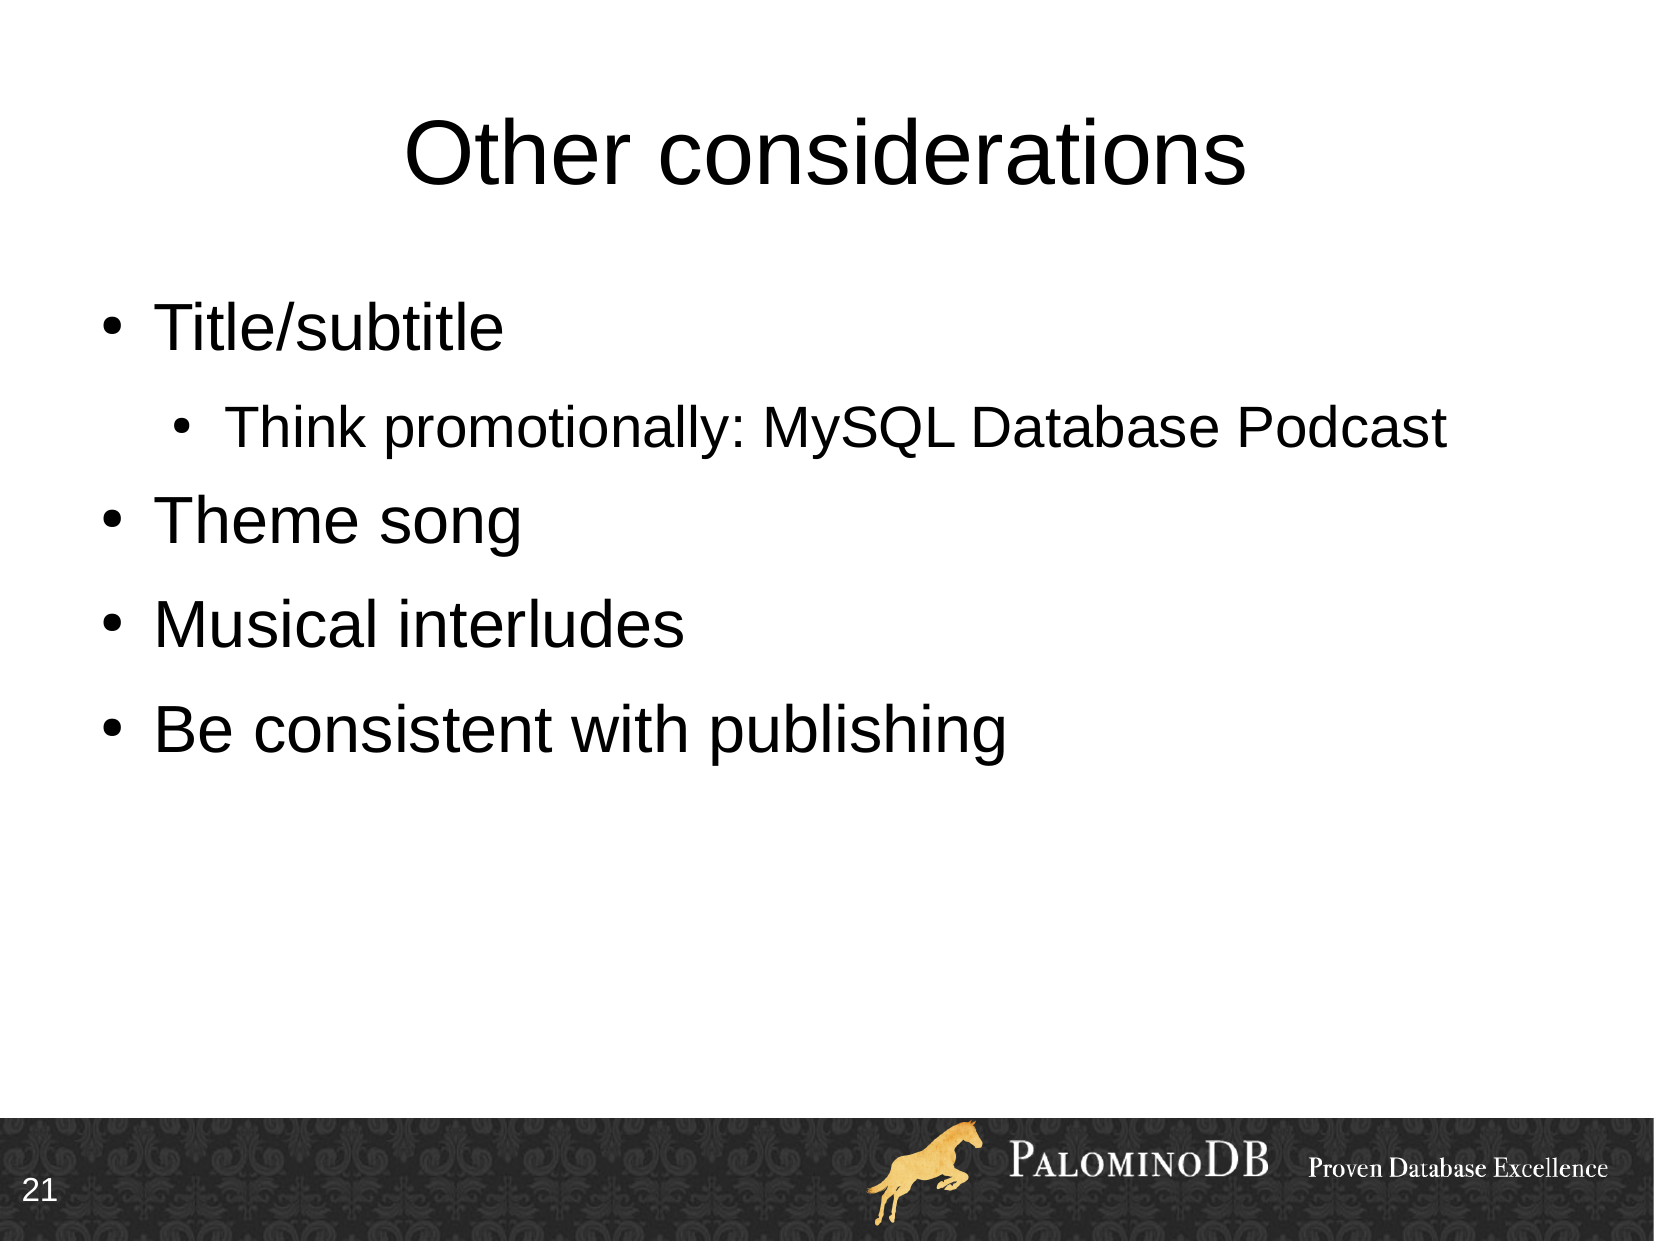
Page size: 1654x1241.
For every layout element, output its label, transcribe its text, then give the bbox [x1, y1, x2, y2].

picture [0, 1109, 1654, 1241]
title Other considerations [82, 49, 1571, 257]
list Title/subtitle Think promotionally: MySQL Database Podcast Theme song Musical interludes Be consistent with publishing [82, 290, 1571, 1109]
